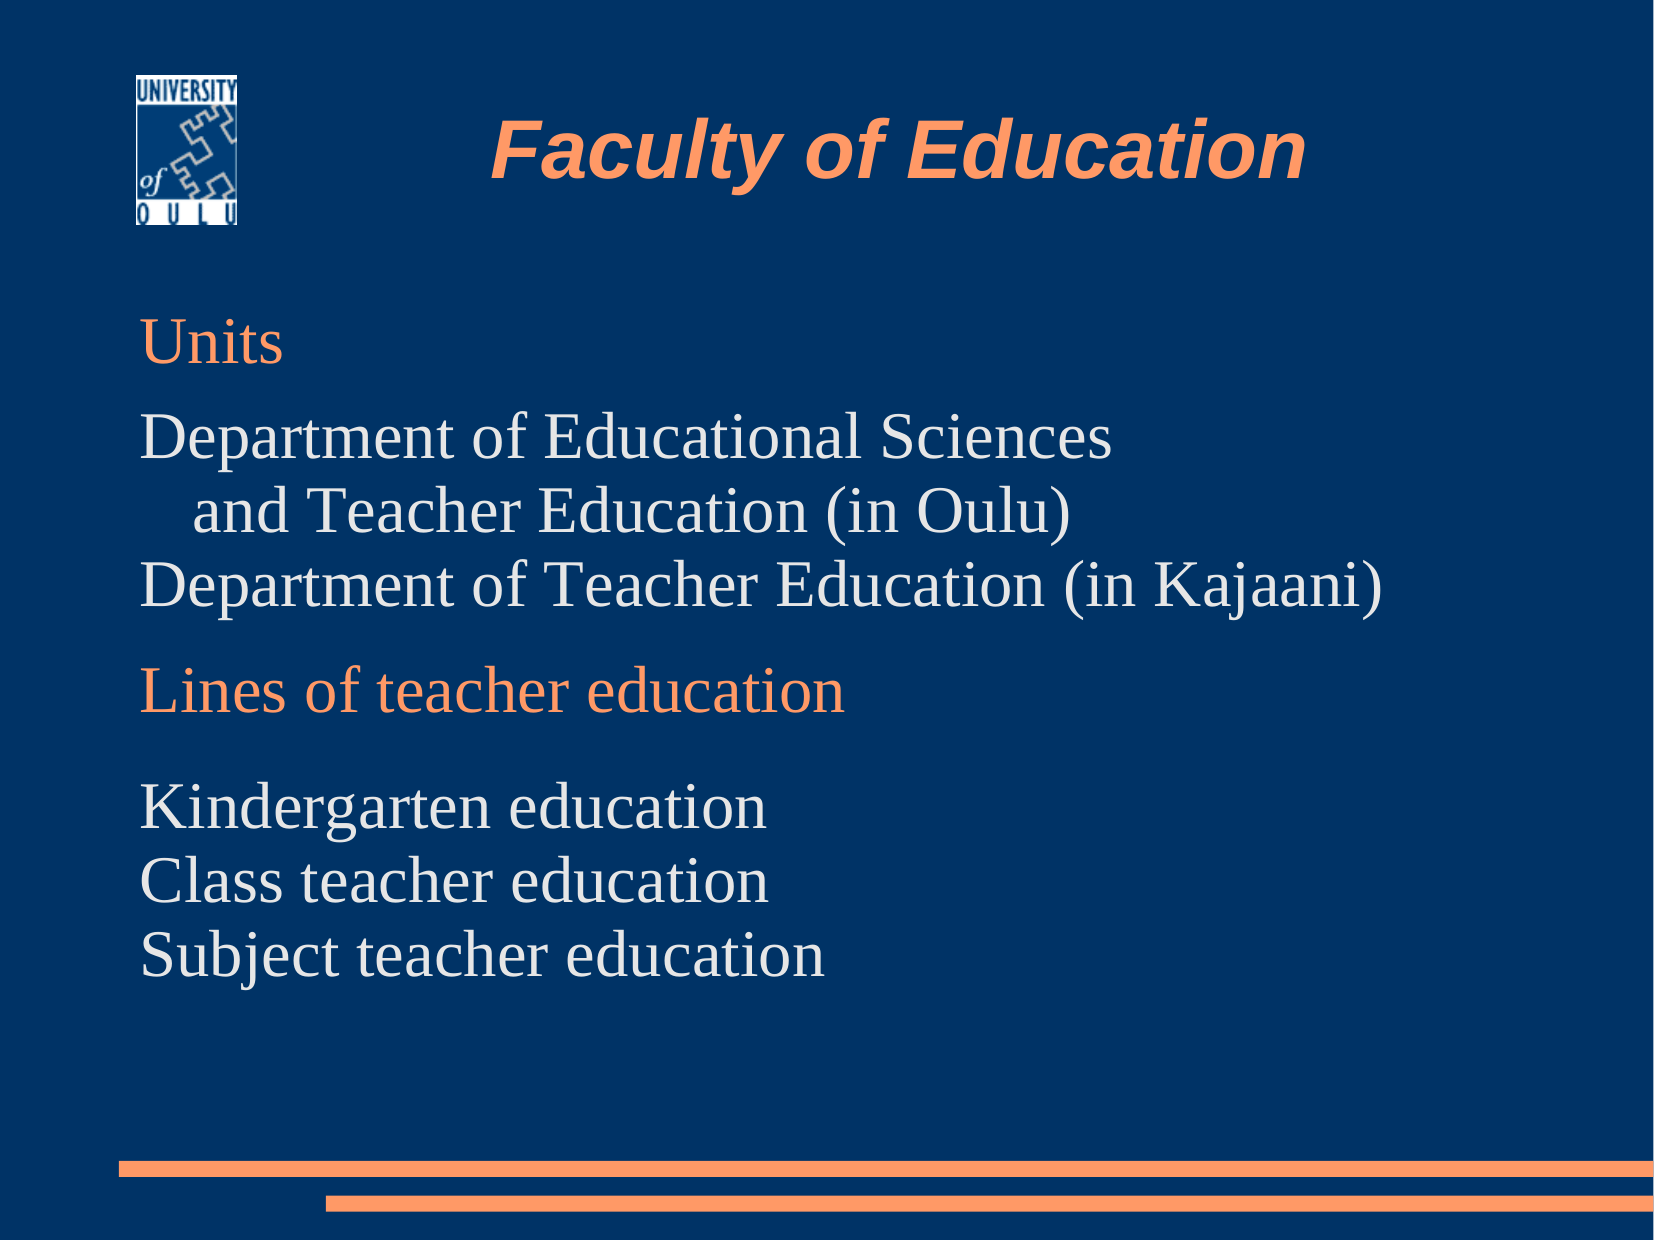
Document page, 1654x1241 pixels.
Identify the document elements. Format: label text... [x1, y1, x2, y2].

list Units [121, 304, 1562, 390]
list Department of Educational Sciences and Teacher Education (in Oulu) Department of Teacher Education (in Kajaani) Kindergarten education Class teacher education Subject teacher education [121, 739, 1562, 1028]
list Department of Educational Sciences and Teacher Education (in Oulu) Department of Teacher Education (in Kajaani) Kindergarten education Class teacher education Subject teacher education [121, 398, 1562, 652]
title Faculty of Education [265, 46, 1534, 254]
picture [136, 75, 237, 225]
list Lines of teacher education [121, 652, 1562, 739]
